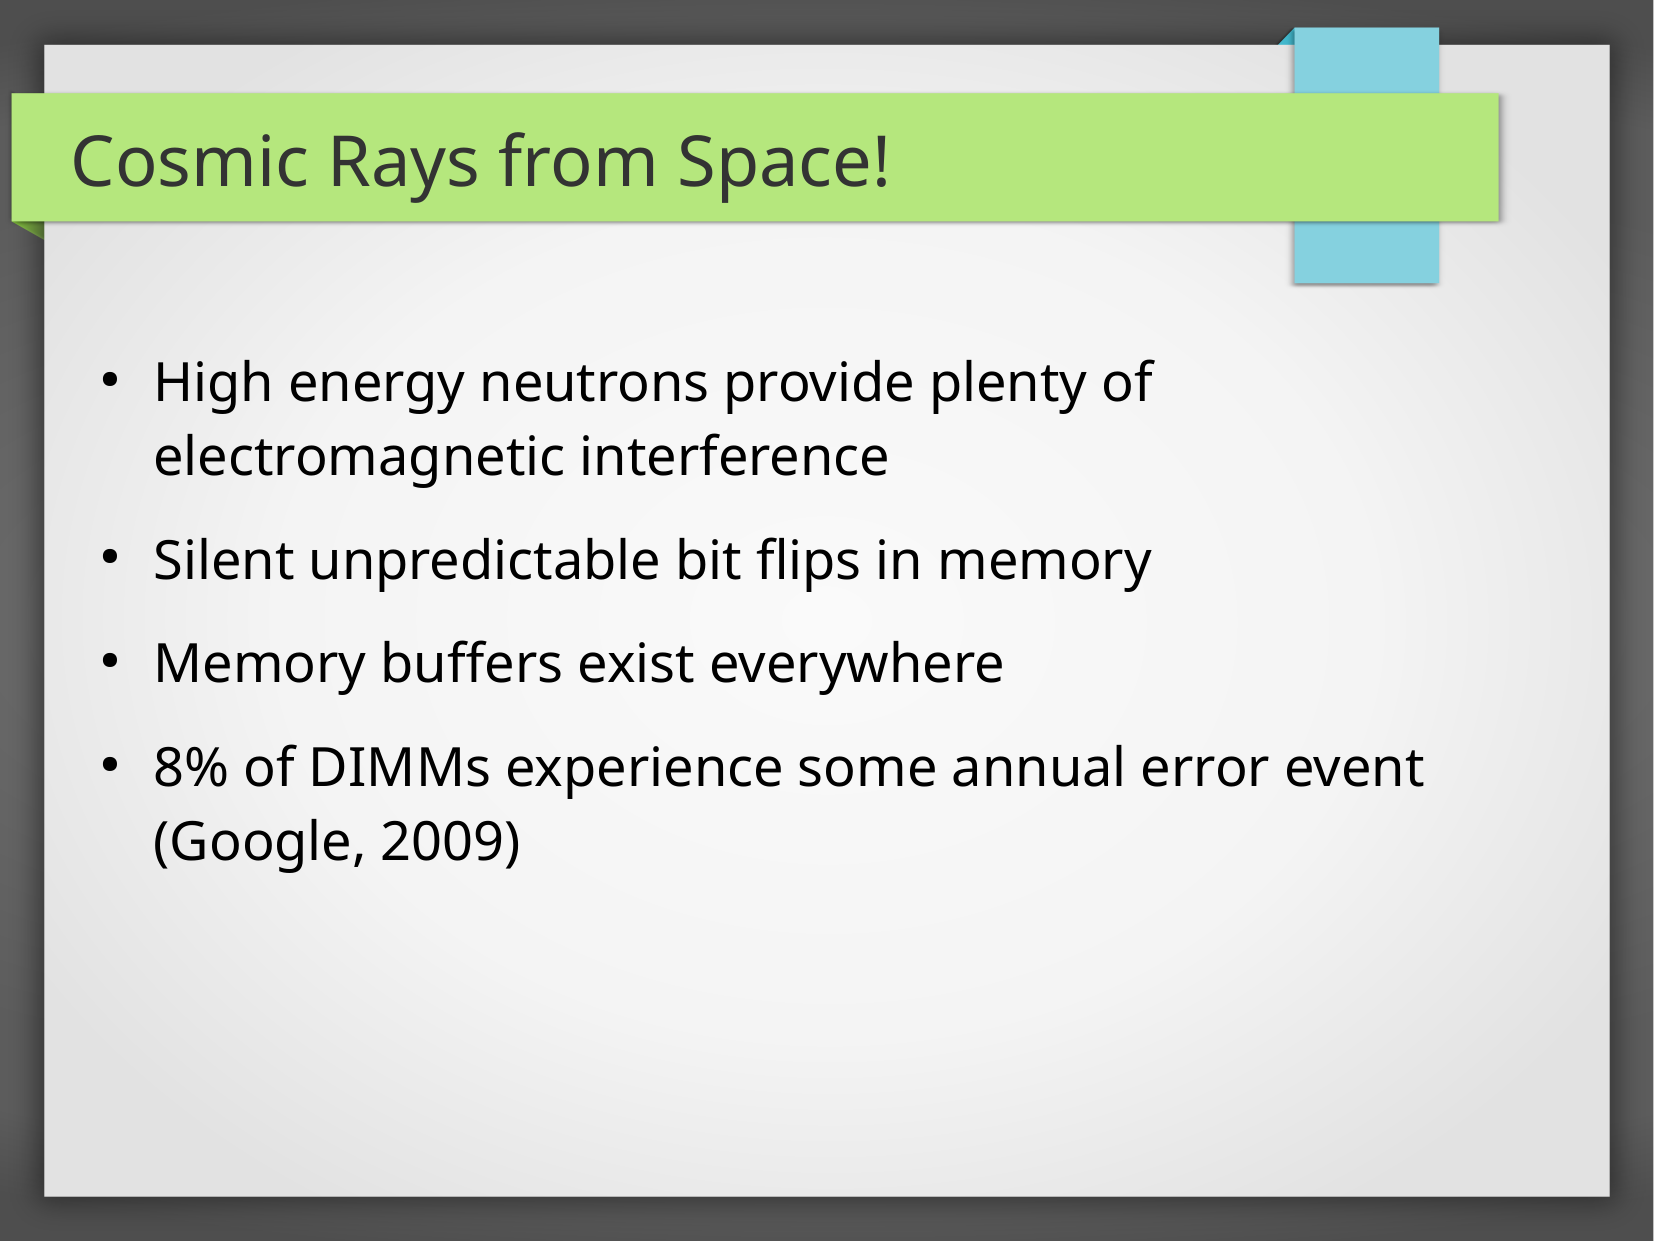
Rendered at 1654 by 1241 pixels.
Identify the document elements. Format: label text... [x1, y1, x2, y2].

list High energy neutrons provide plenty of electromagnetic interference Silent unpredictable bit flips in memory Memory buffers exist everywhere 8% of DIMMs experience some annual error event (Google, 2009) [82, 343, 1538, 1063]
picture [0, 0, 1654, 1241]
title Cosmic Rays from Space! [70, 106, 1229, 213]
